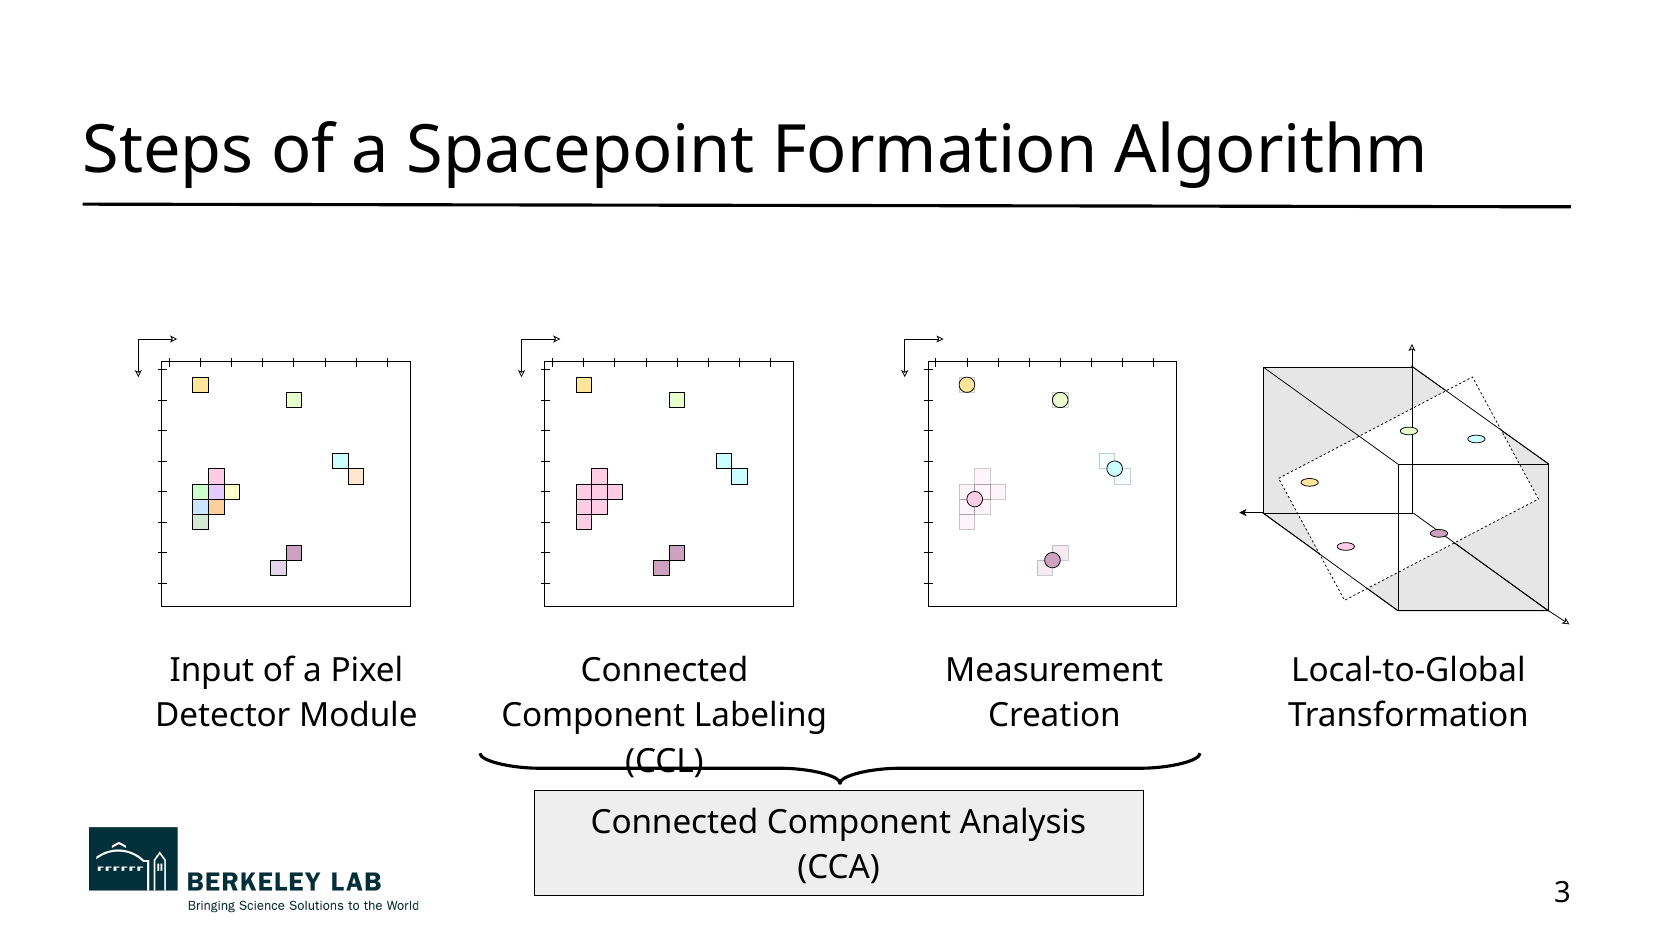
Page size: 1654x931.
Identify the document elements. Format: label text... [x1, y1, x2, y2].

text_box Input of a Pixel Detector Module [114, 638, 460, 720]
text_box Connected Component Labeling (CCL) [480, 638, 850, 754]
text_box Local-to-Global Transformation [1236, 638, 1582, 721]
picture [841, 315, 1179, 609]
picture [1222, 324, 1587, 646]
text_box Connected Component Analysis (CCA) [534, 806, 1144, 880]
title Steps of a Spacepoint Formation Algorithm [82, 37, 1571, 193]
picture [458, 315, 795, 609]
text_box Measurement Creation [881, 638, 1227, 721]
picture [71, 809, 436, 930]
picture [75, 315, 412, 609]
